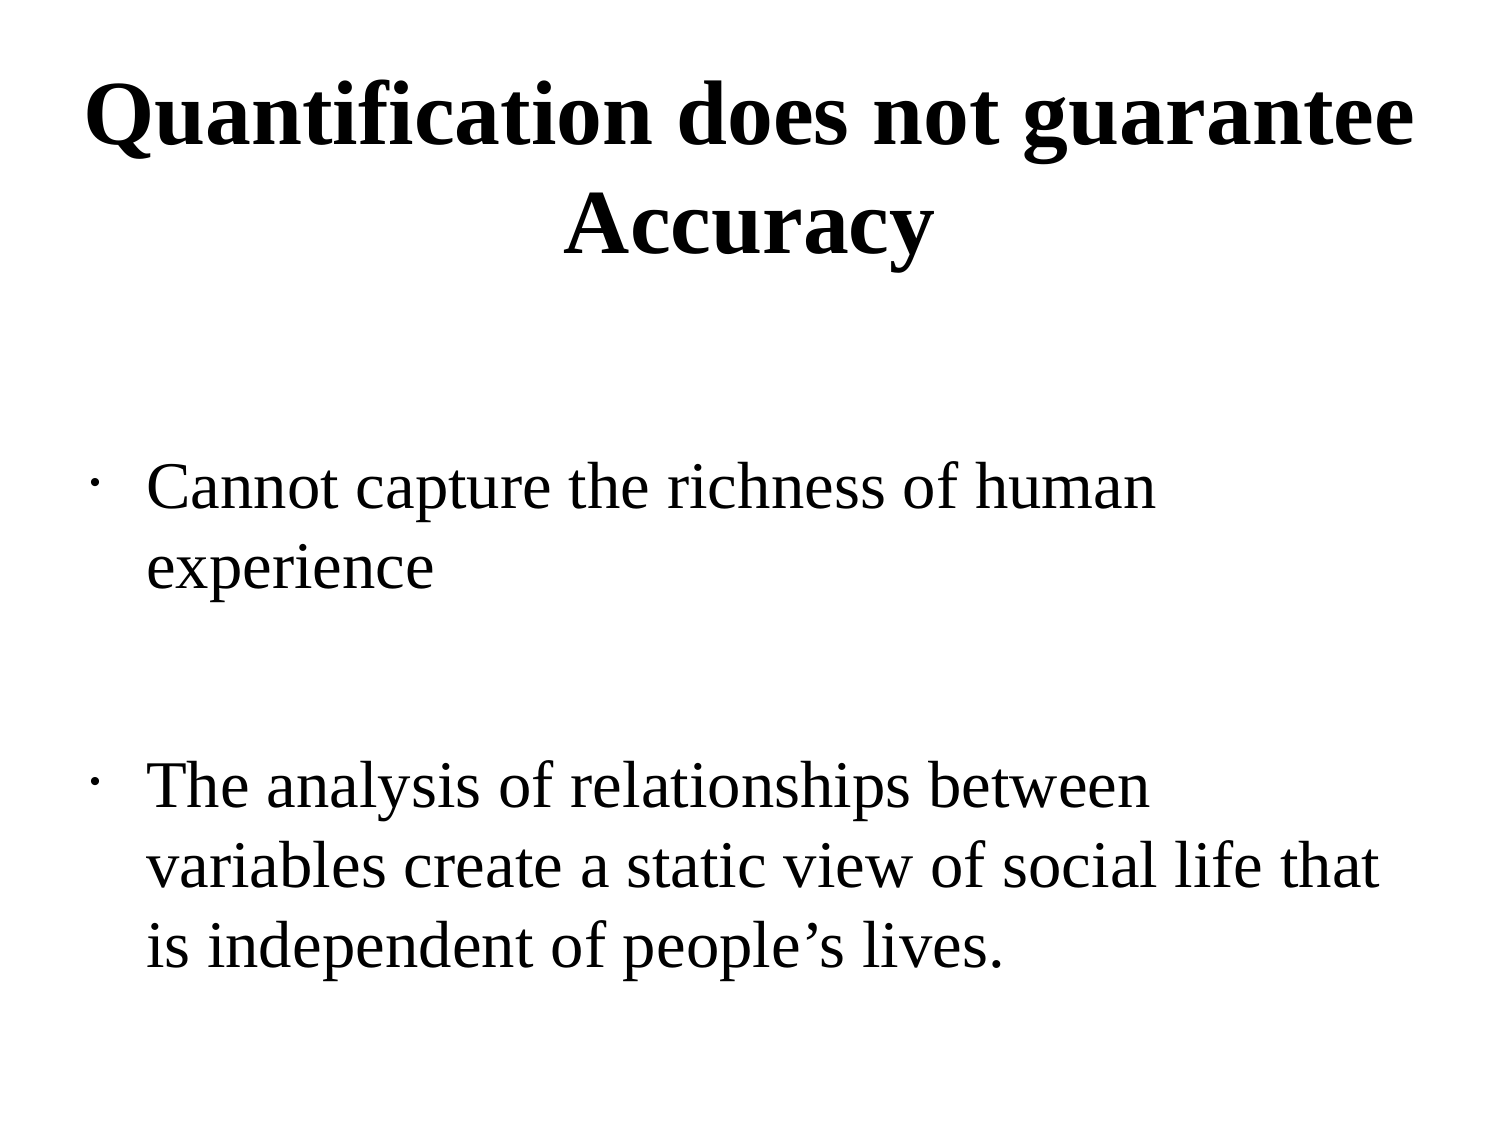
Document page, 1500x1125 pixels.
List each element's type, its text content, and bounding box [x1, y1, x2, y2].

title Quantification does not guarantee Accuracy [0, 45, 1500, 288]
list Cannot capture the richness of human experience The analysis of relationships between variables create a static view of social life that is independent of people’s lives. [75, 324, 1425, 1088]
